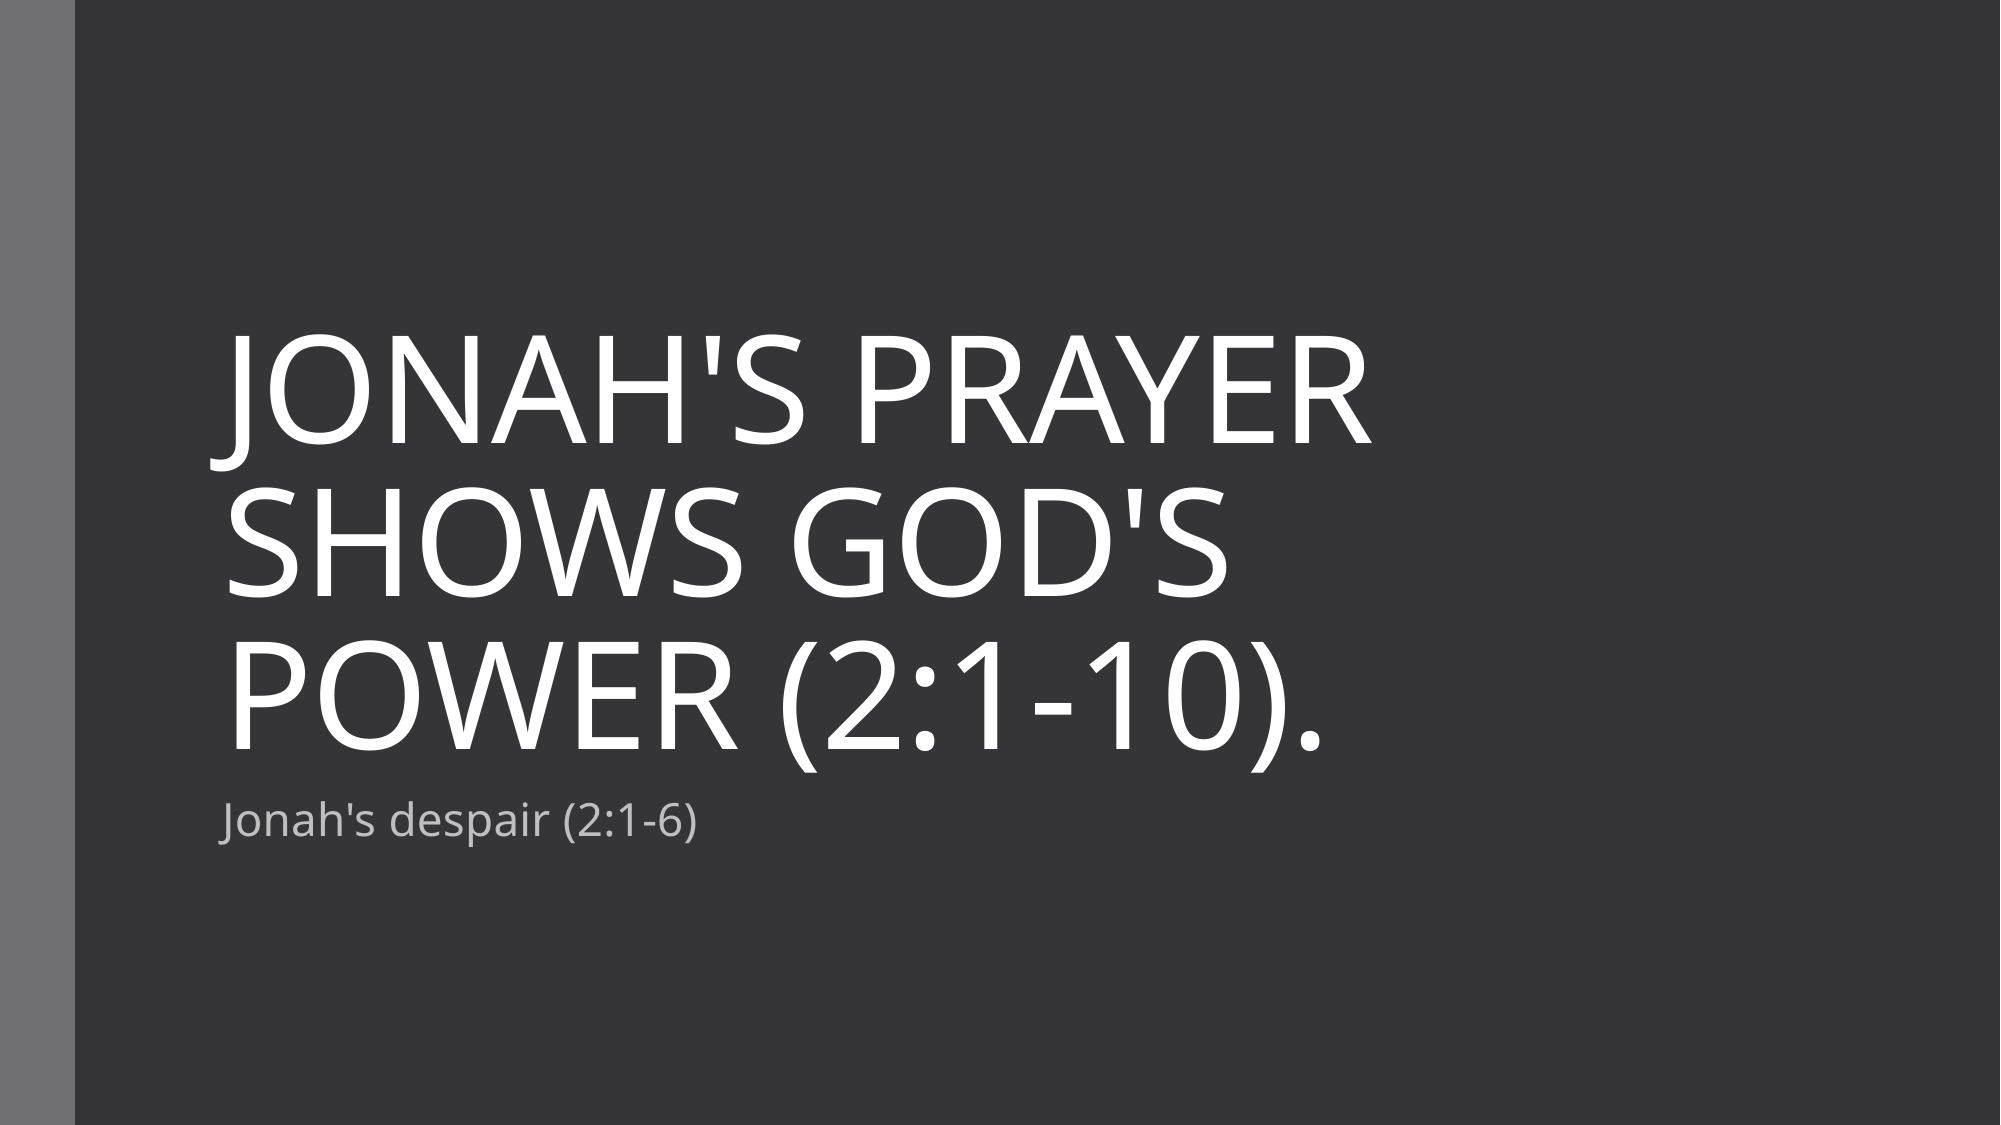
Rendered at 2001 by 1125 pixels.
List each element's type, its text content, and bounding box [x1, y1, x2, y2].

title JONAH'S PRAYER SHOWS GOD'S POWER (2:1-10). [206, 124, 1752, 787]
subtitle Jonah's despair (2:1-6) [206, 787, 1752, 1066]
